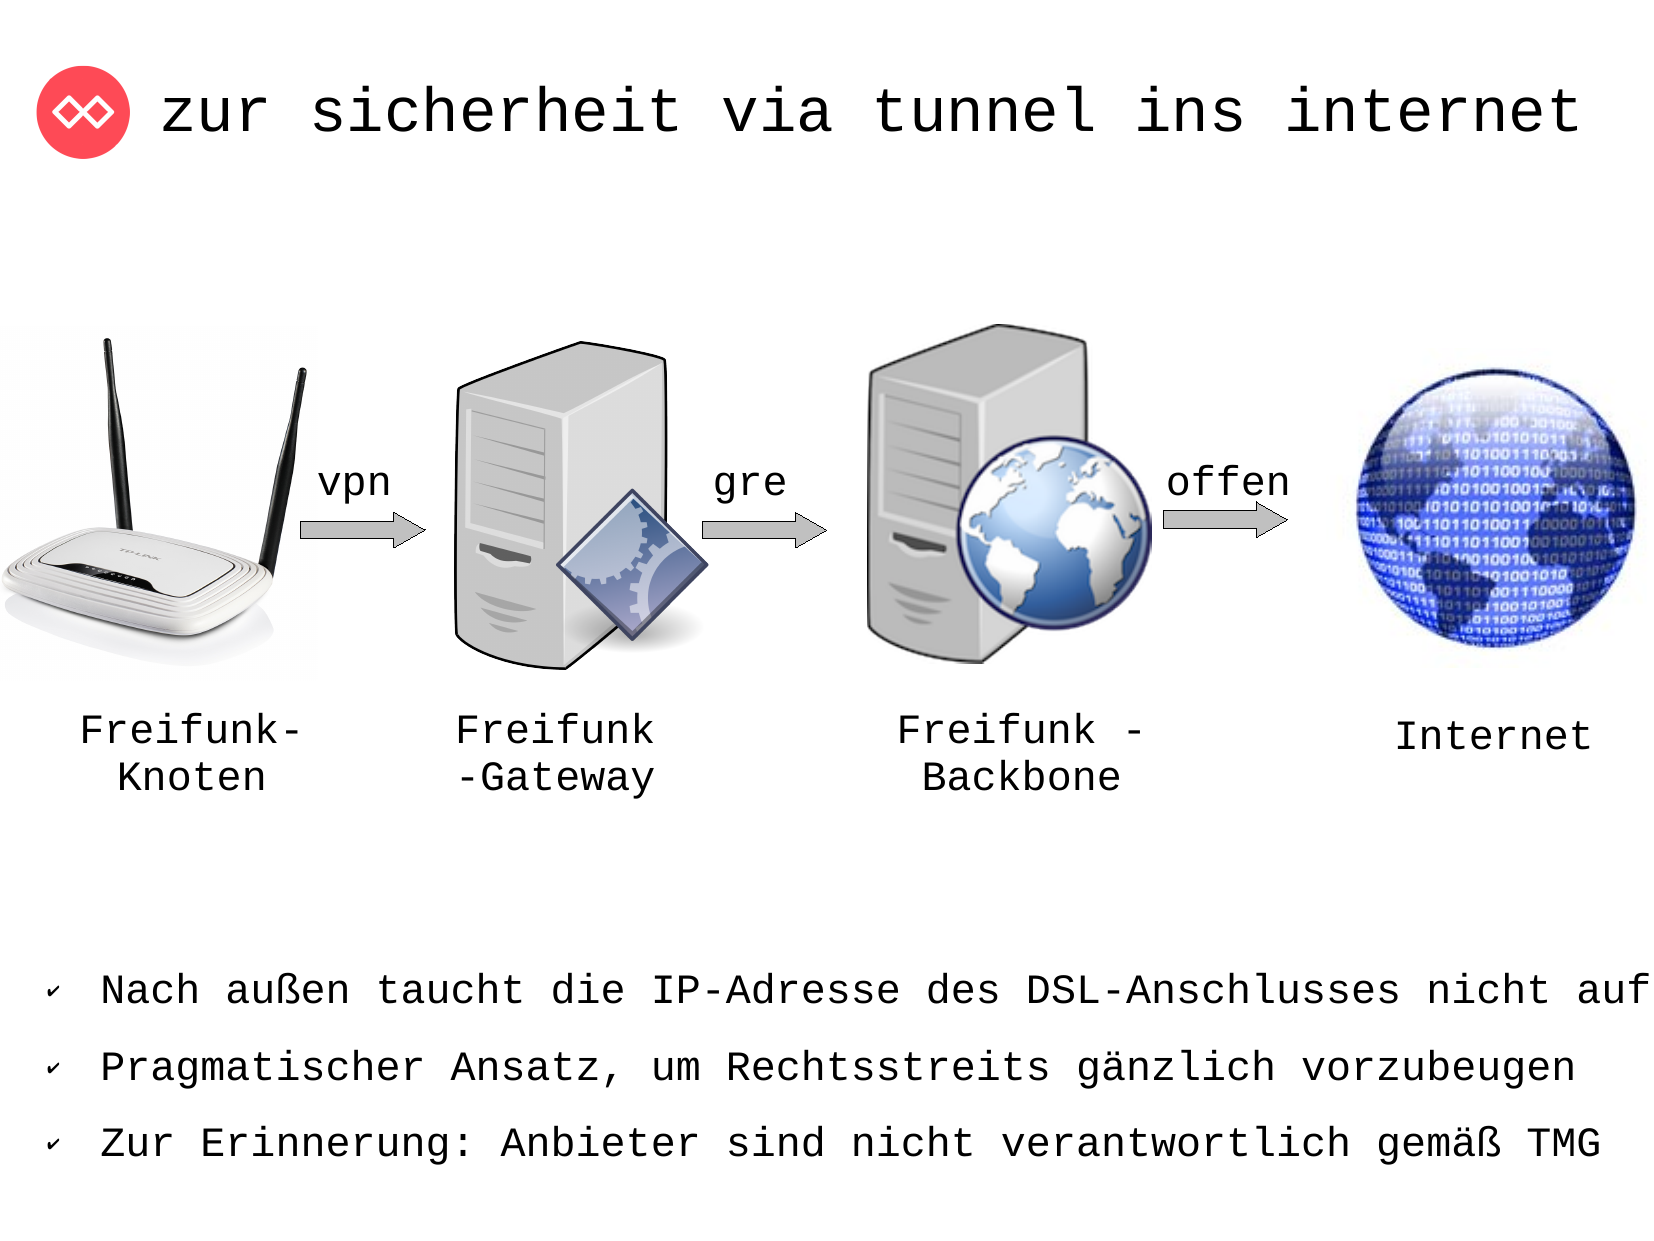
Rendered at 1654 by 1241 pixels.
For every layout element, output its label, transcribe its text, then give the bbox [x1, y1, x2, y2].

title zur sicherheit via tunnel ins internet [159, 11, 1648, 219]
picture [0, 326, 318, 681]
list Freifunk-Gateway [372, 708, 668, 968]
list Internet [1322, 714, 1619, 968]
list Nach außen taucht die IP-Adresse des DSL-Anschlusses nicht auf Pragmatischer Ansatz, um Rechtsstreits gänzlich vorzubeugen Zur Erinnerung: Anbieter sind nicht verantwortlich gemäß TMG [29, 968, 1654, 1241]
picture [867, 324, 1152, 664]
list offen [1074, 460, 1312, 550]
picture [17, 46, 149, 178]
picture [454, 341, 721, 670]
picture [1295, 348, 1654, 668]
list vpn [200, 460, 438, 550]
list gre [596, 460, 833, 550]
list Freifunk-Knoten [0, 708, 355, 975]
list Freifunk -Backbone [809, 708, 1164, 975]
